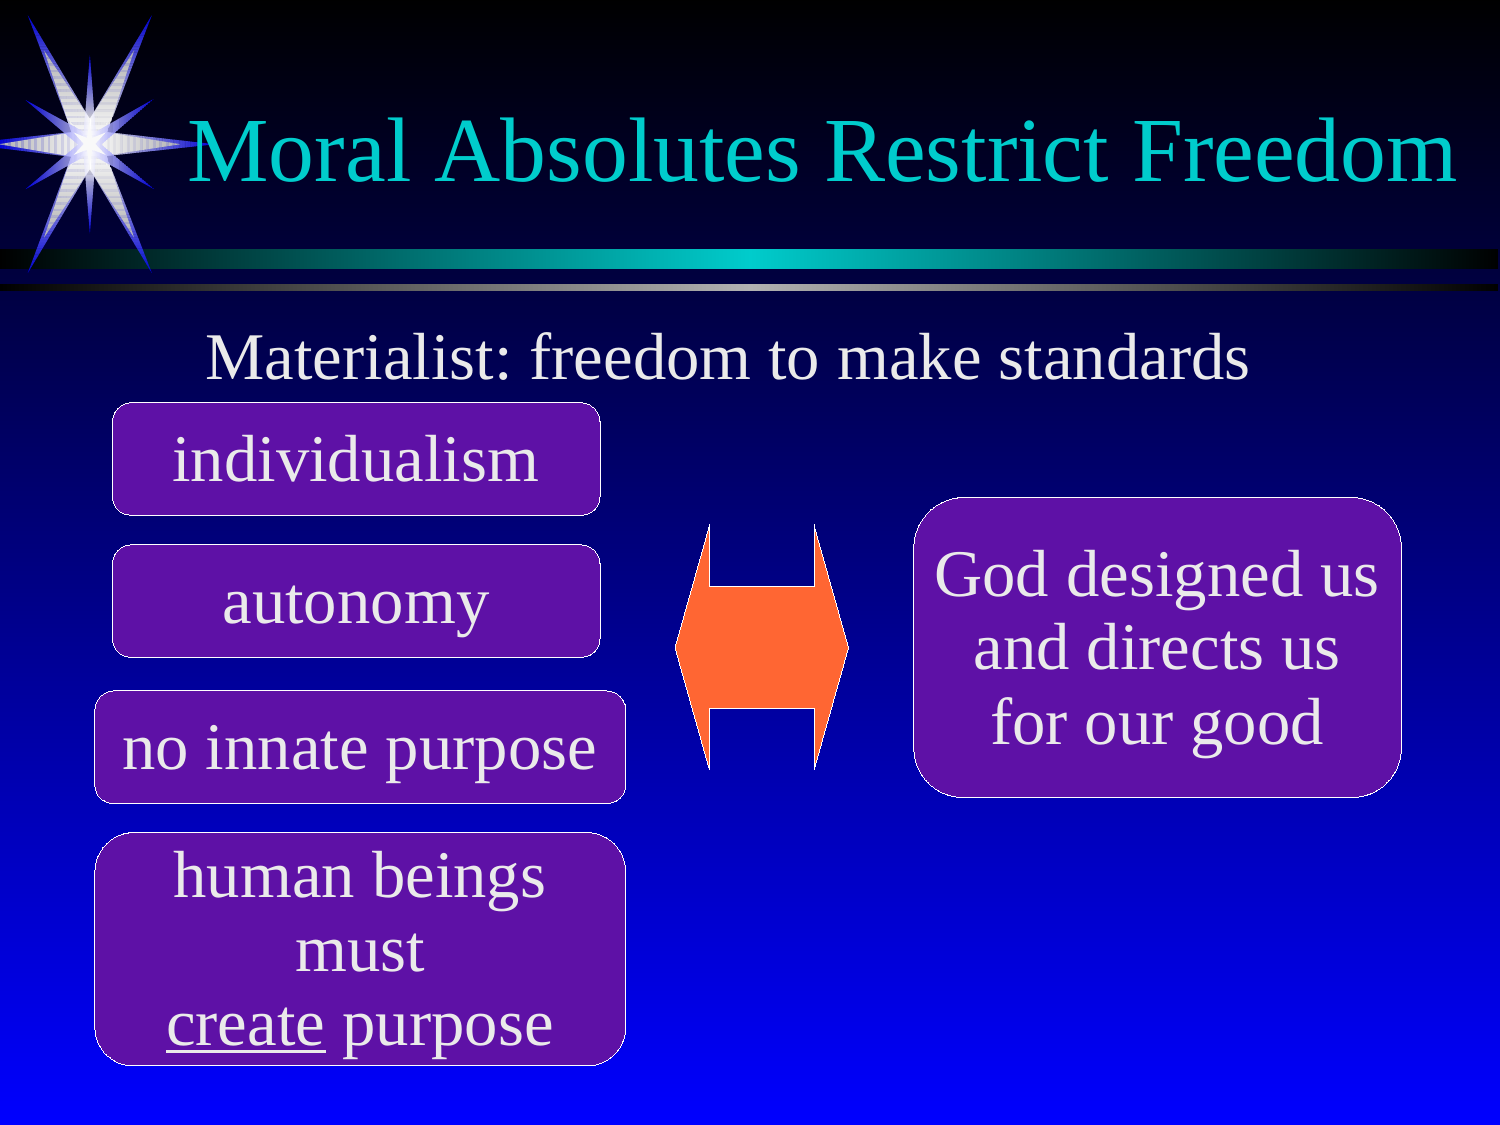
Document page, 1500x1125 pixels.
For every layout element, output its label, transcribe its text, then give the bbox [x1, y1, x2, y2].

text_box individualism [112, 402, 601, 516]
text_box God designed us and directs us for our good [913, 497, 1402, 798]
text_box [675, 524, 849, 770]
text_box human beings must create purpose [94, 832, 626, 1066]
text_box Materialist: freedom to make standards [185, 312, 1273, 451]
text_box autonomy [112, 544, 601, 658]
text_box no innate purpose [94, 690, 626, 804]
title Moral Absolutes Restrict Freedom [187, 56, 1463, 244]
